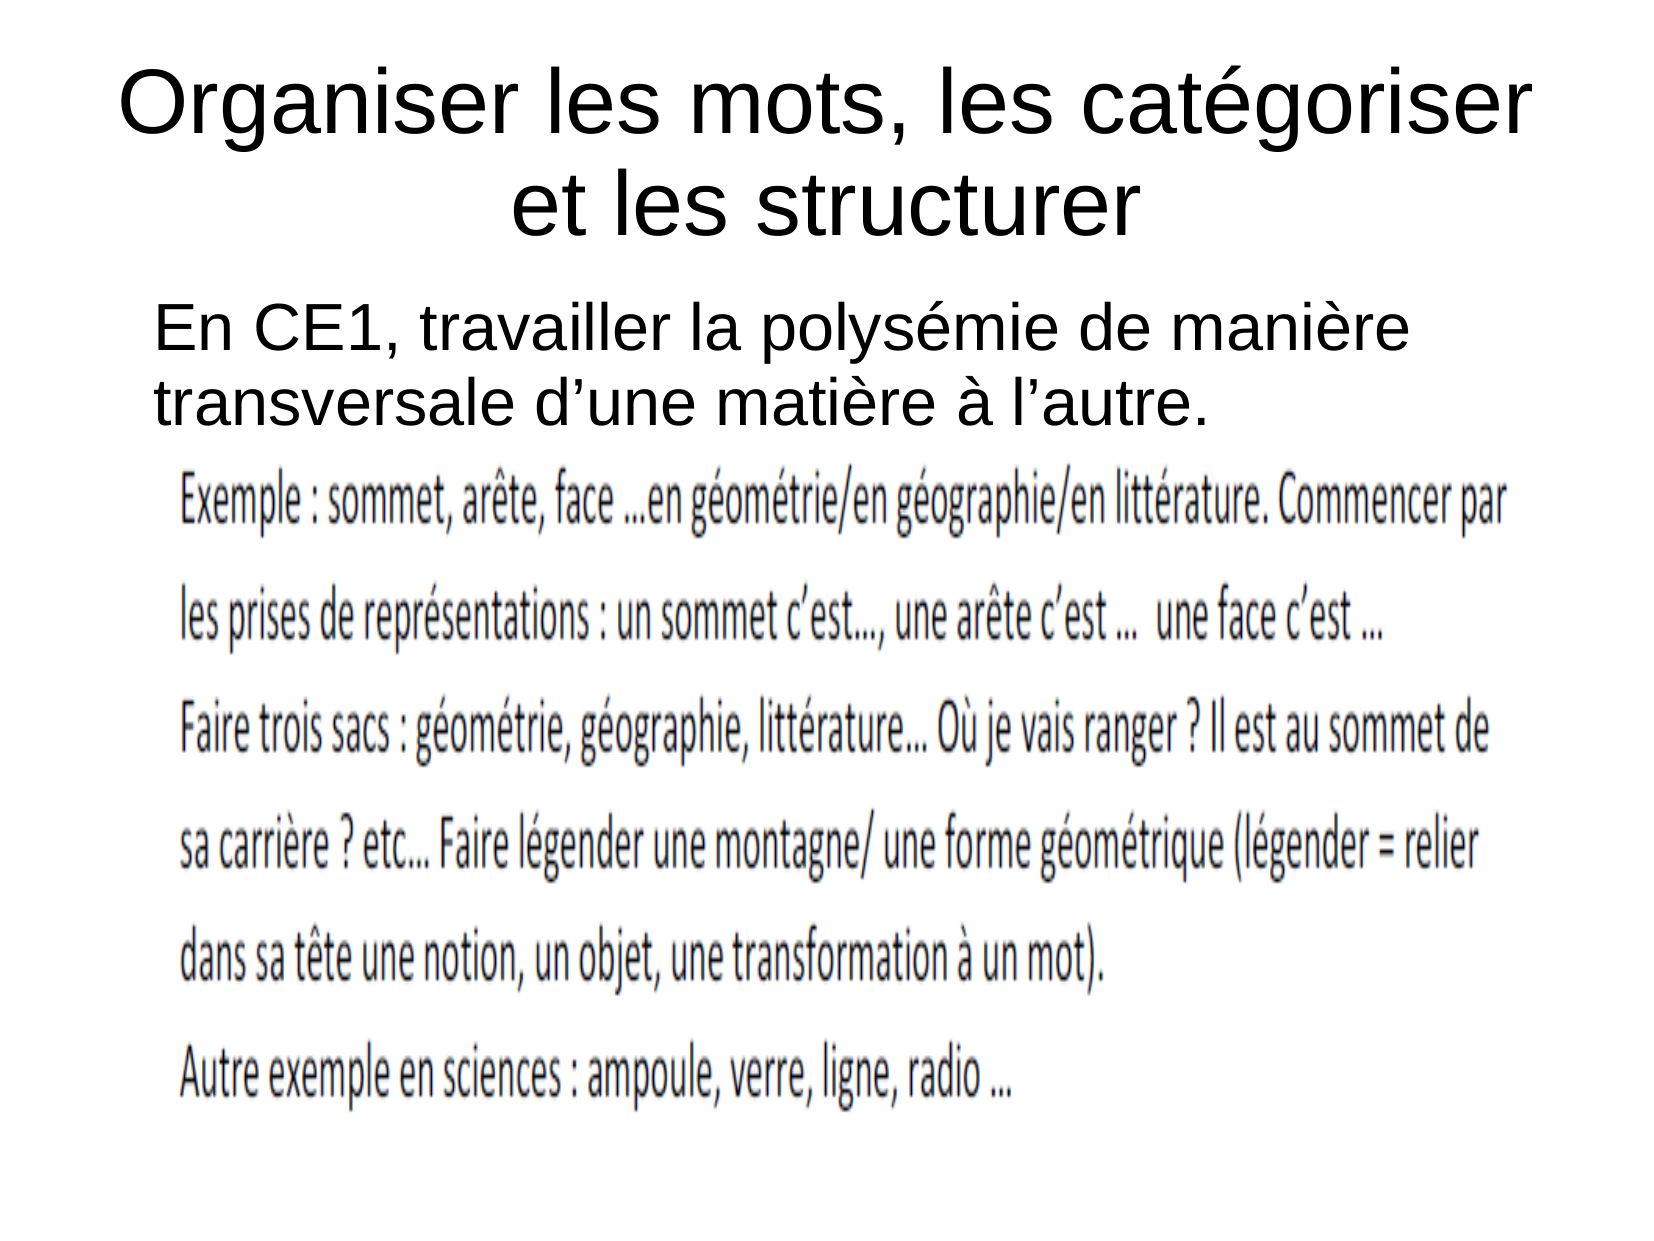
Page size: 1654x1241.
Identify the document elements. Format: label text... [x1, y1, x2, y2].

list En CE1, travailler la polysémie de manière transversale d’une matière à l’autre. [82, 290, 1571, 1010]
picture [162, 448, 1574, 1134]
title Organiser les mots, les catégoriser et les structurer [82, 49, 1571, 257]
